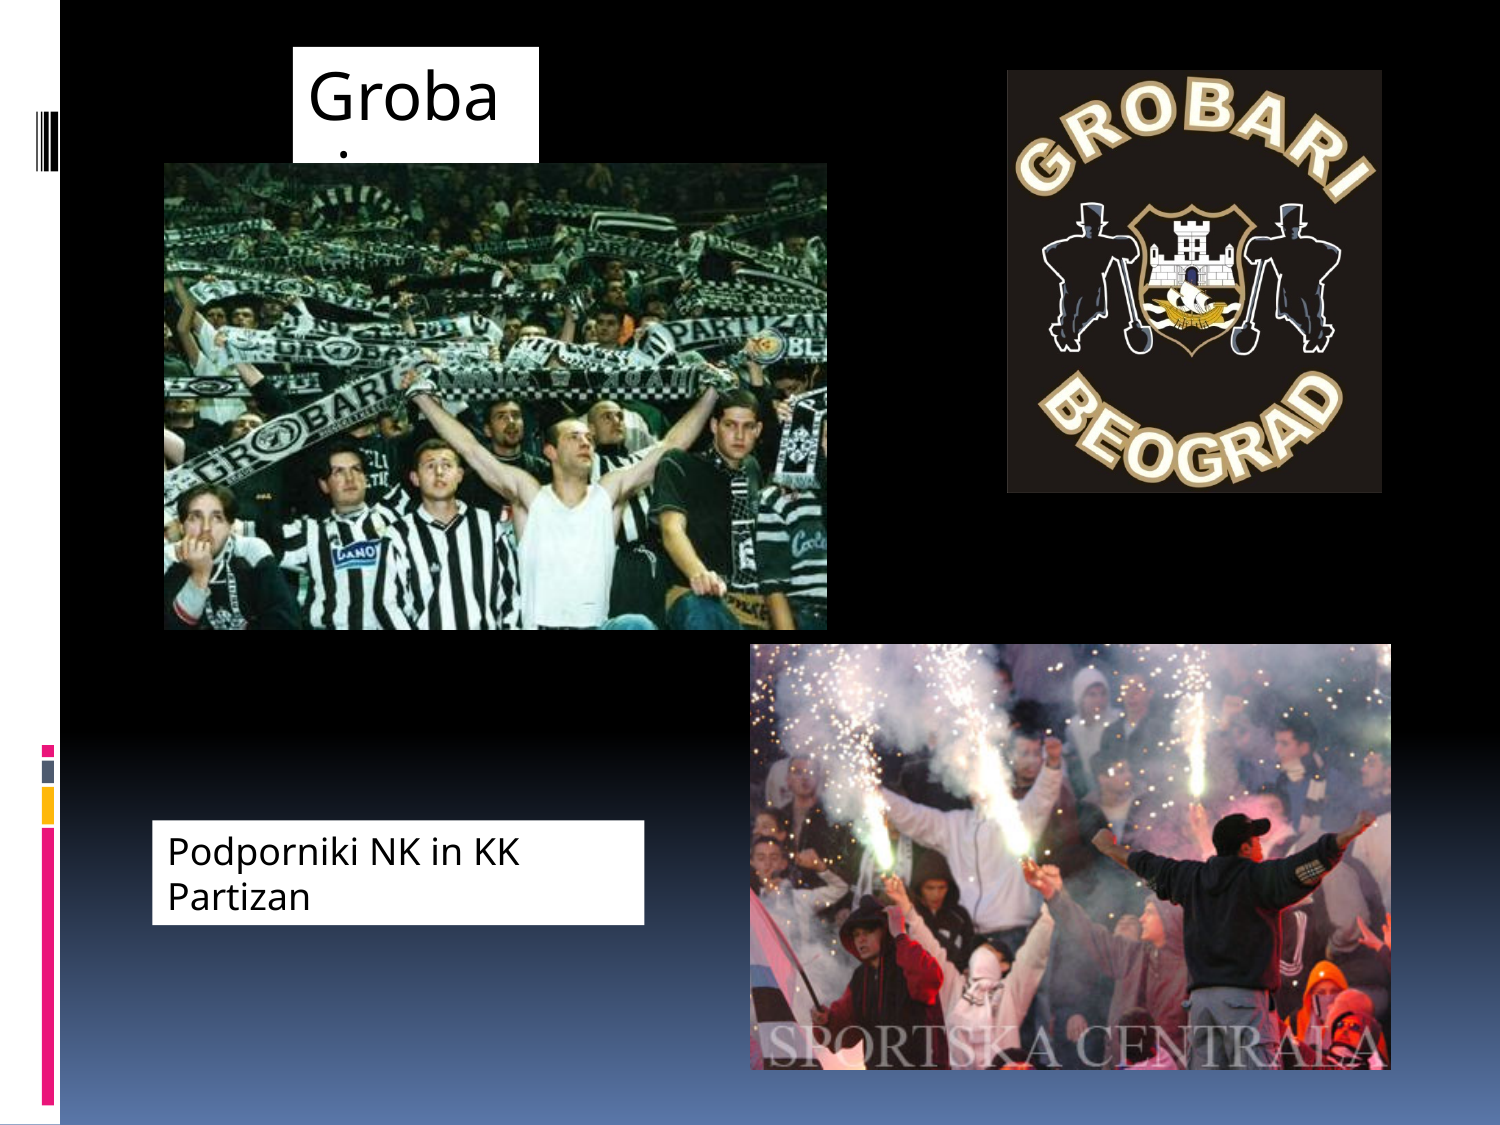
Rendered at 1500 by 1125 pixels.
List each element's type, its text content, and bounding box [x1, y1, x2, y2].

text_box Grobari [292, 46, 539, 163]
picture [750, 644, 1391, 1070]
picture [1007, 70, 1382, 493]
text_box Podporniki NK in KK Partizan [152, 820, 645, 926]
picture [164, 163, 827, 630]
